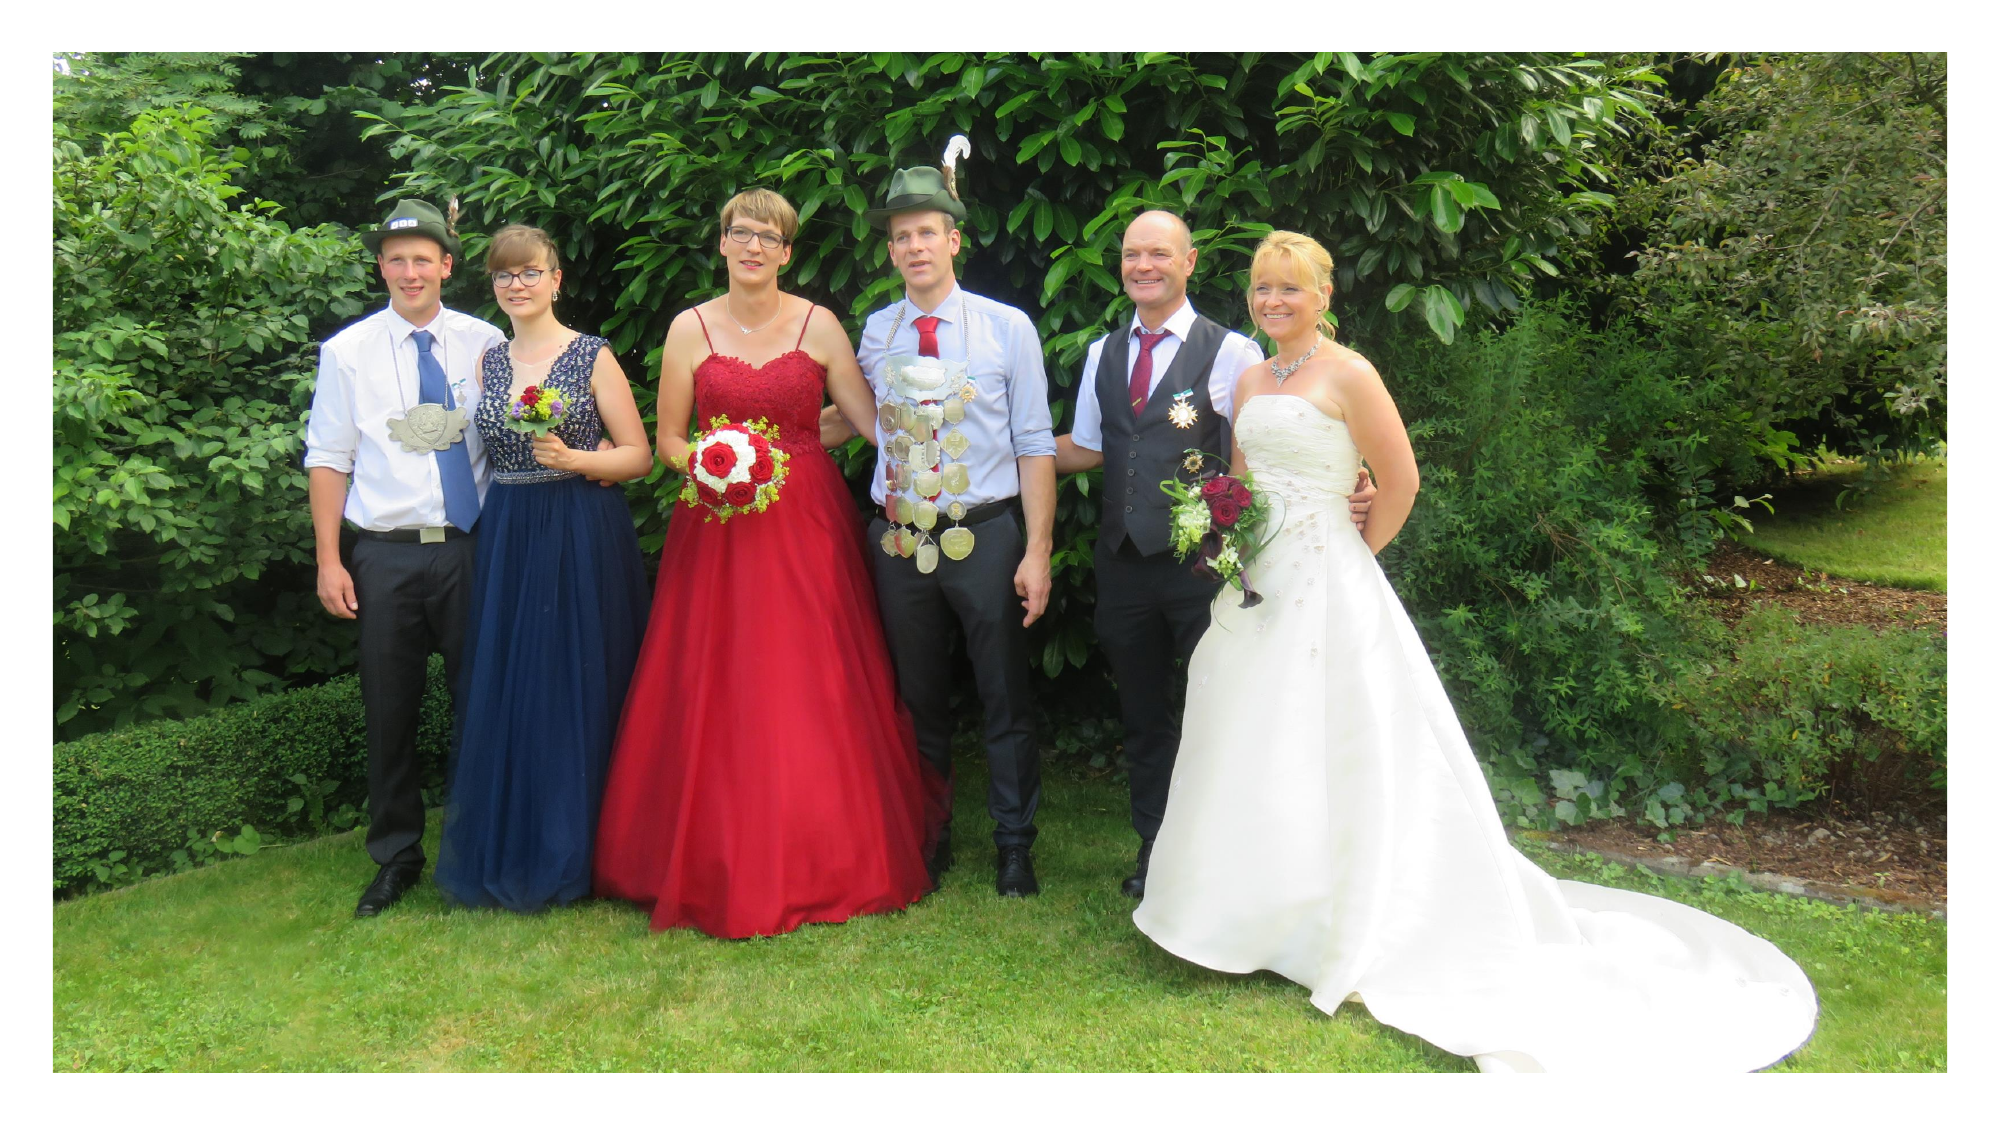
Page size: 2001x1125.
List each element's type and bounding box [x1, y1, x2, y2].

picture [52, 52, 1948, 1073]
